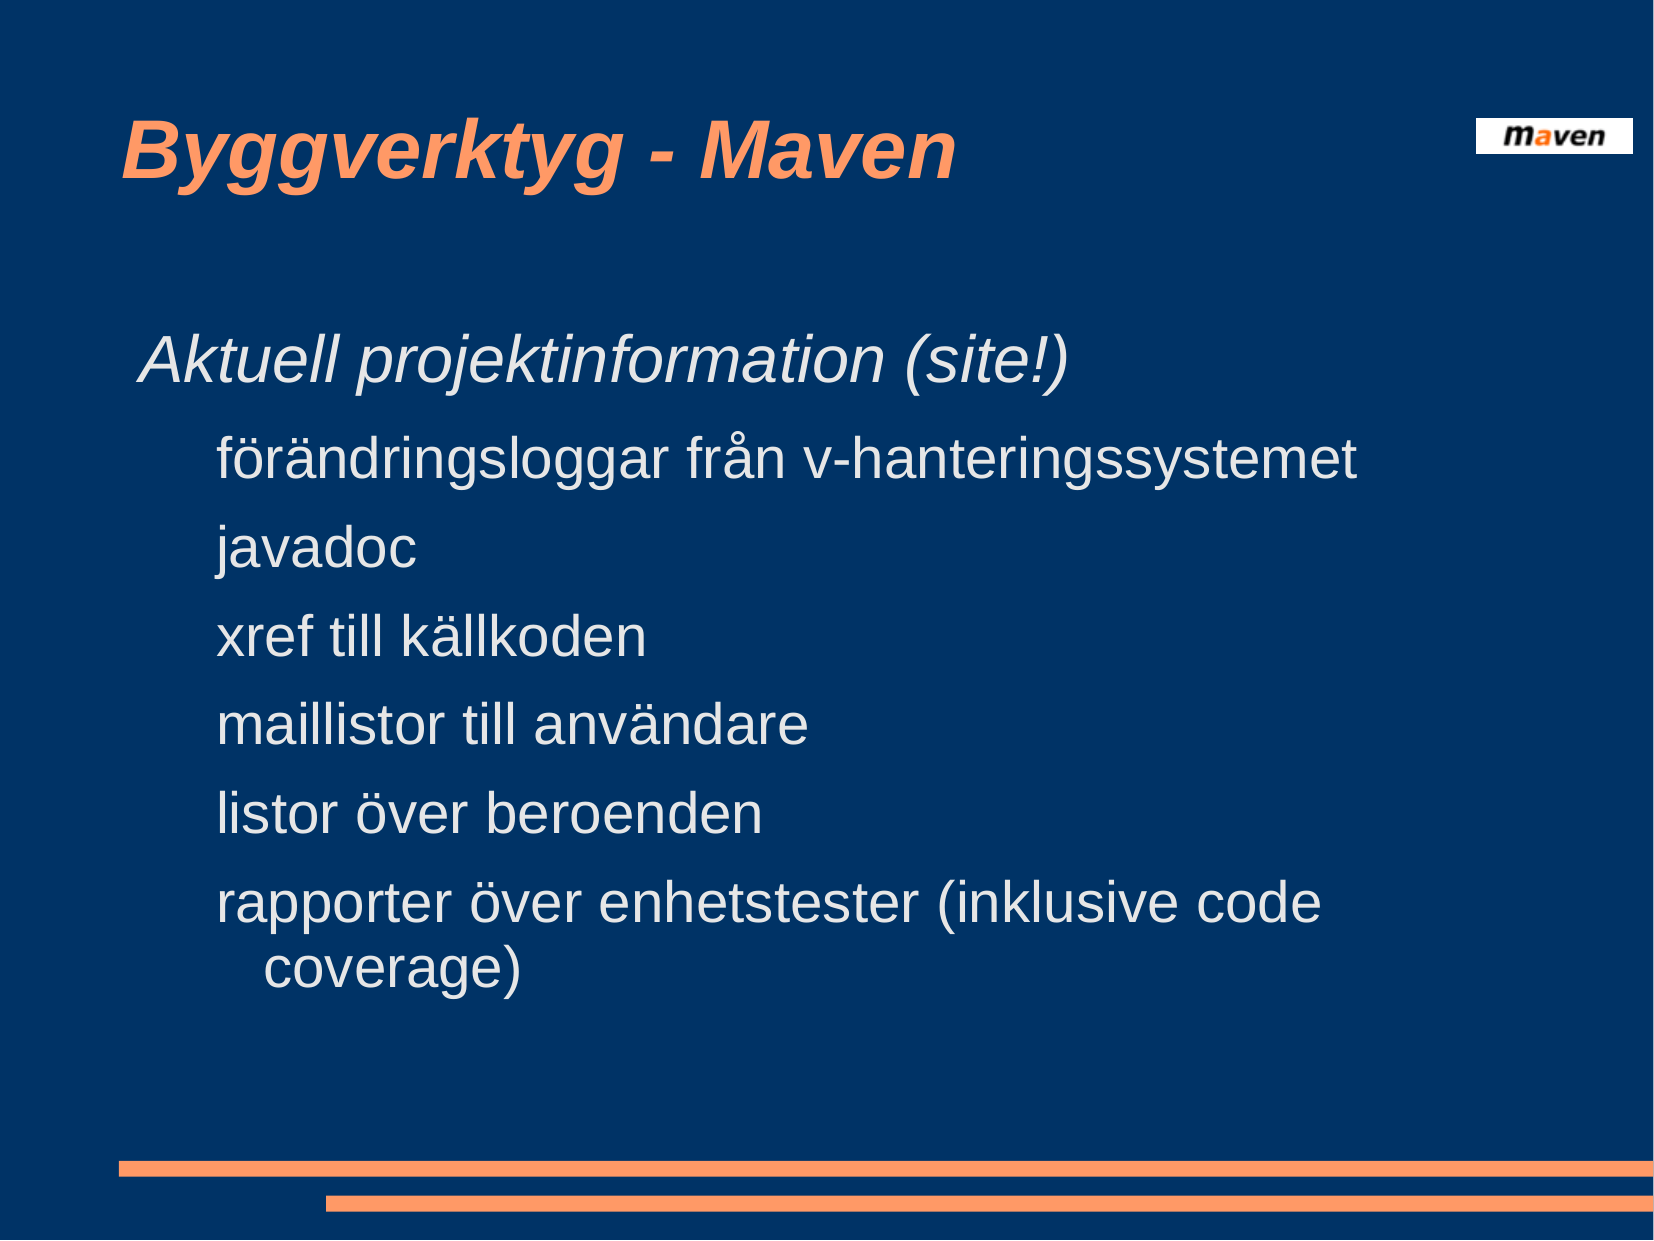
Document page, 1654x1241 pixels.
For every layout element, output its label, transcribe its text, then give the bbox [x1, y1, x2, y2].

list Aktuell projektinformation (site!) förändringsloggar från v-hanteringssystemet javadoc xref till källkoden maillistor till användare listor över beroenden rapporter över enhetstester (inklusive code coverage) [121, 322, 1561, 1132]
picture [1476, 118, 1633, 155]
title Byggverktyg - Maven [121, 46, 1534, 254]
